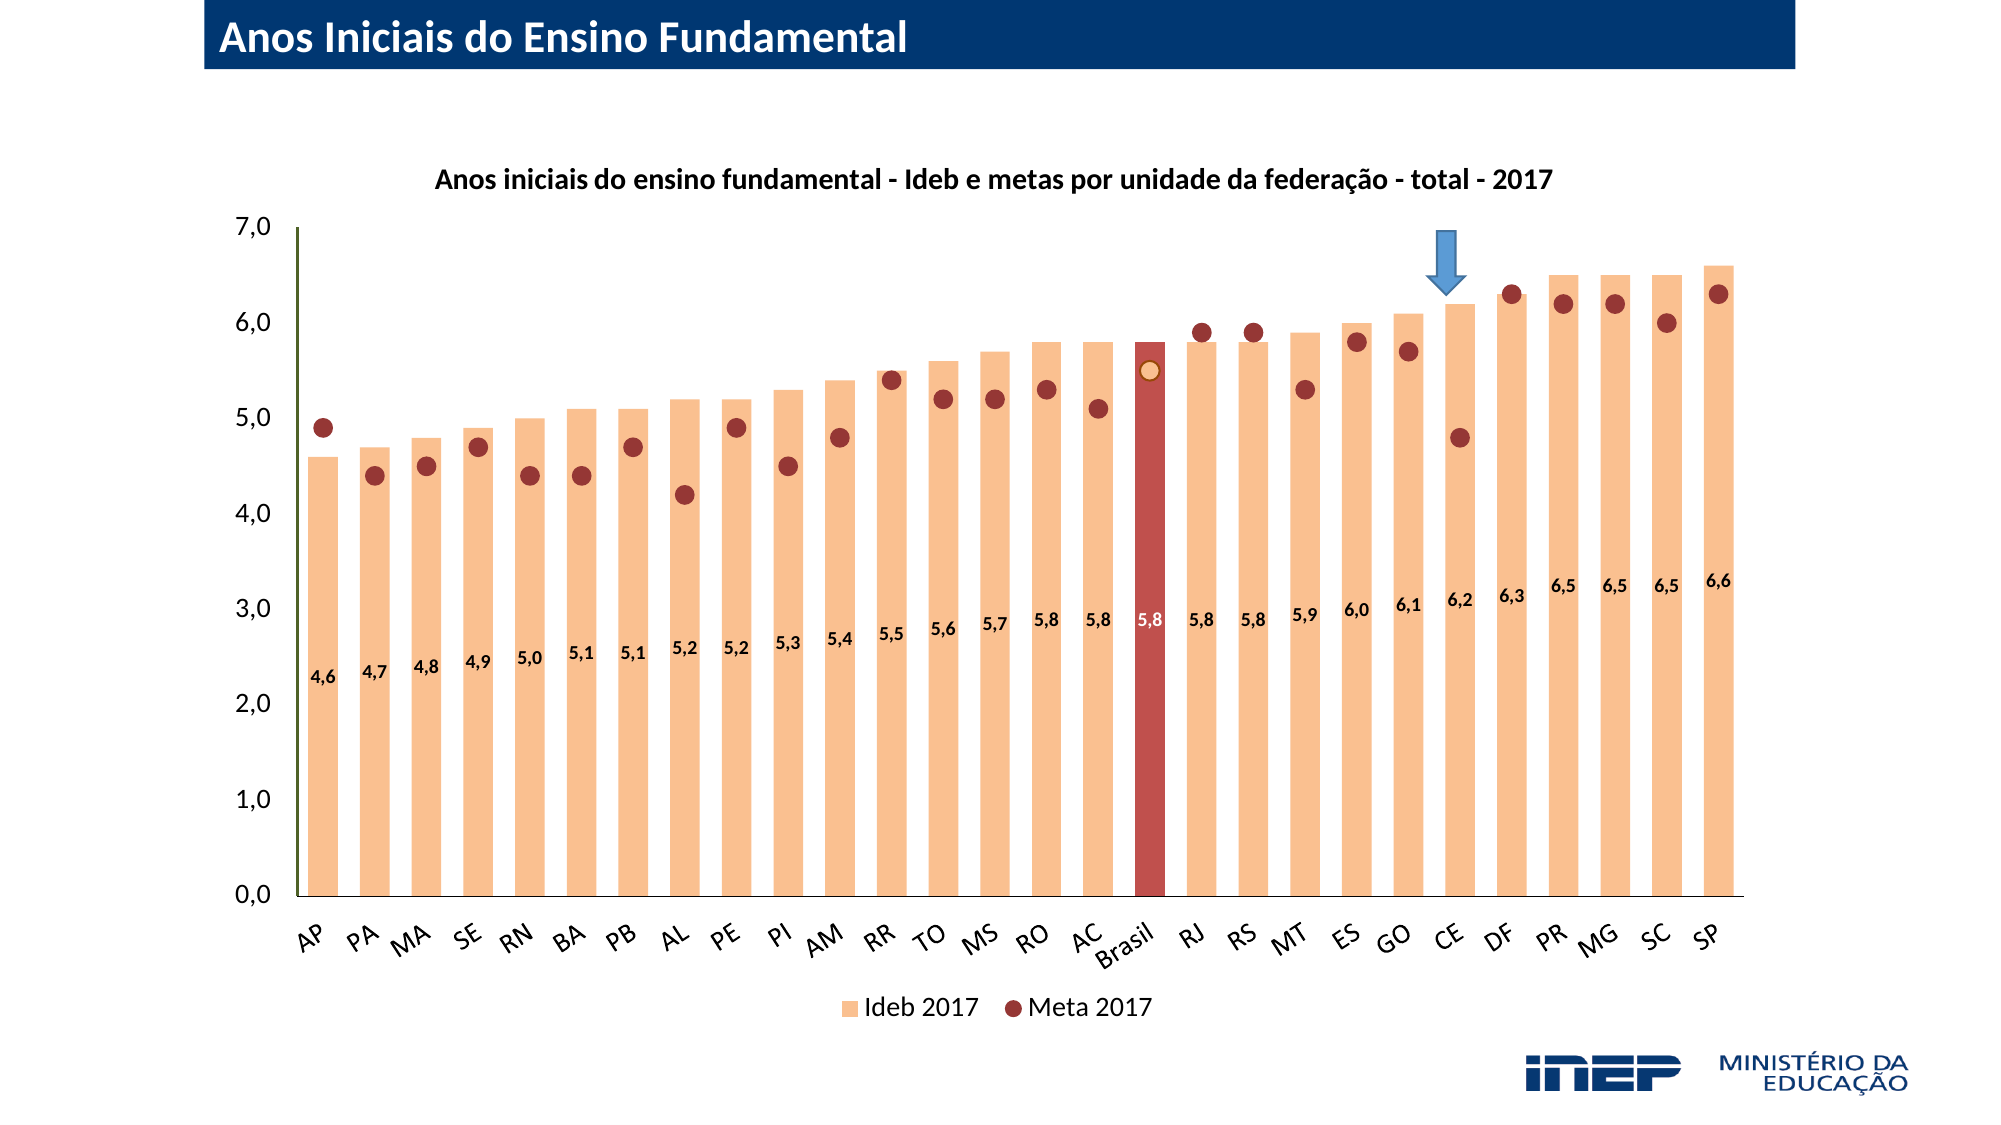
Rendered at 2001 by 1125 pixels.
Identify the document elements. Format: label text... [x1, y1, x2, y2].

text_box [1427, 231, 1465, 295]
picture [0, 0, 2000, 1125]
text_box Anos Iniciais do Ensino Fundamental [204, 0, 1796, 70]
